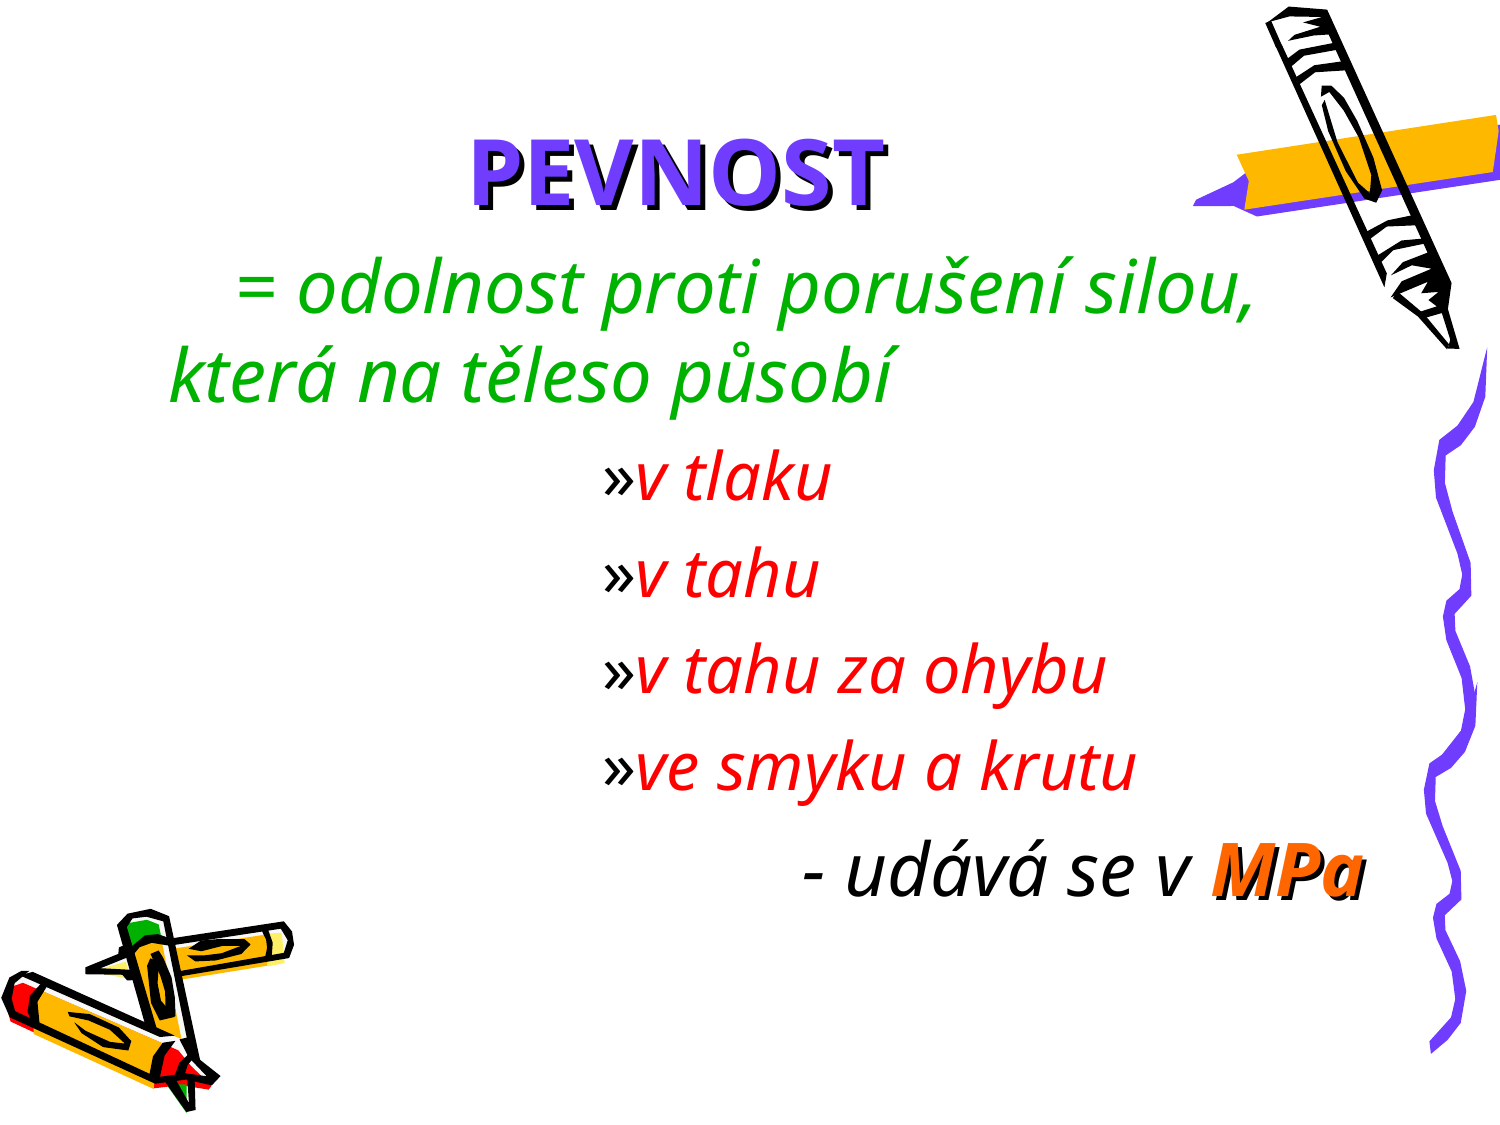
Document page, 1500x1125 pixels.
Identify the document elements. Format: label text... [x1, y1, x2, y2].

list = odolnost proti porušení silou, která na těleso působí v tlaku v tahu v tahu za ohybu ve smyku a krutu - udává se v MPa [53, 231, 1388, 988]
title PEVNOST [112, 72, 1240, 231]
